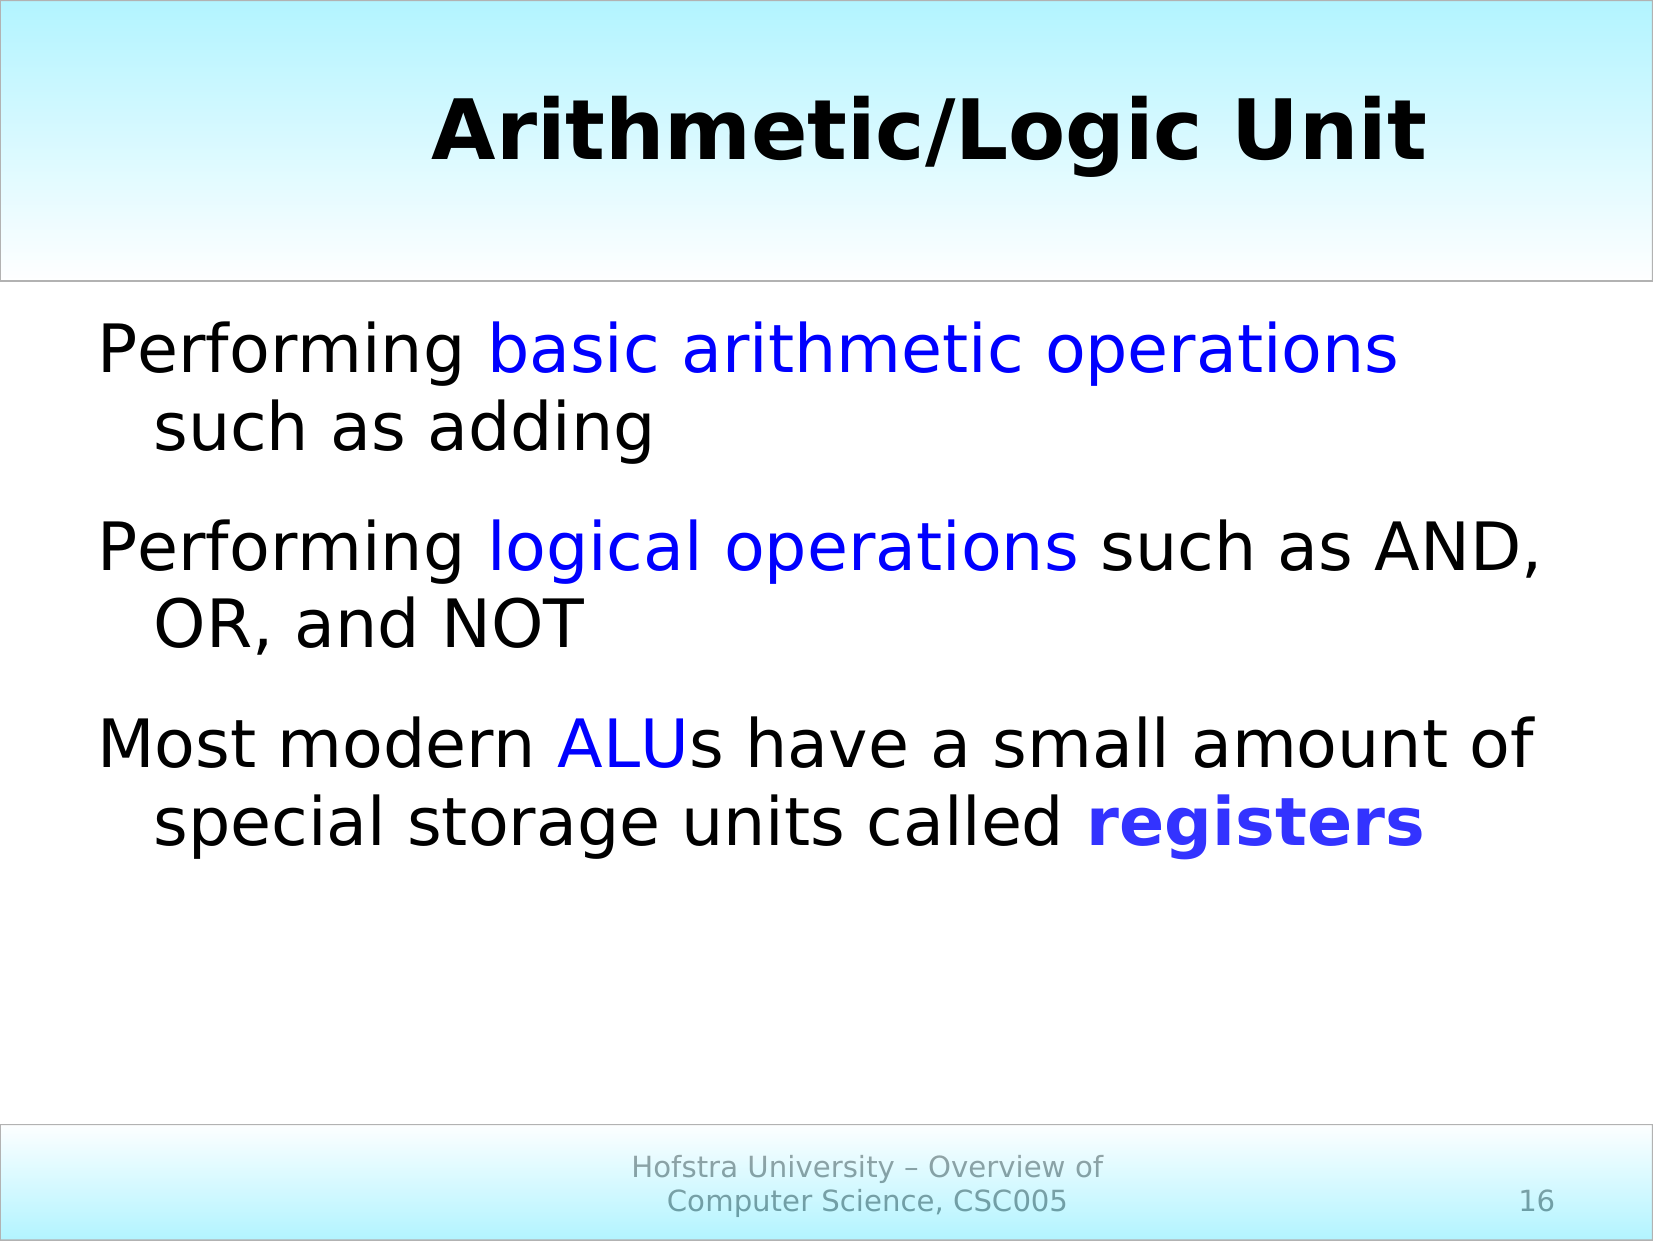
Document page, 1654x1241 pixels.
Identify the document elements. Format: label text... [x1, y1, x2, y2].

title Arithmetic/Logic Unit [247, 27, 1612, 235]
list Performing basic arithmetic operations such as adding Performing logical operations such as AND, OR, and NOT Most modern ALUs have a small amount of special storage units called registers [82, 303, 1571, 1131]
